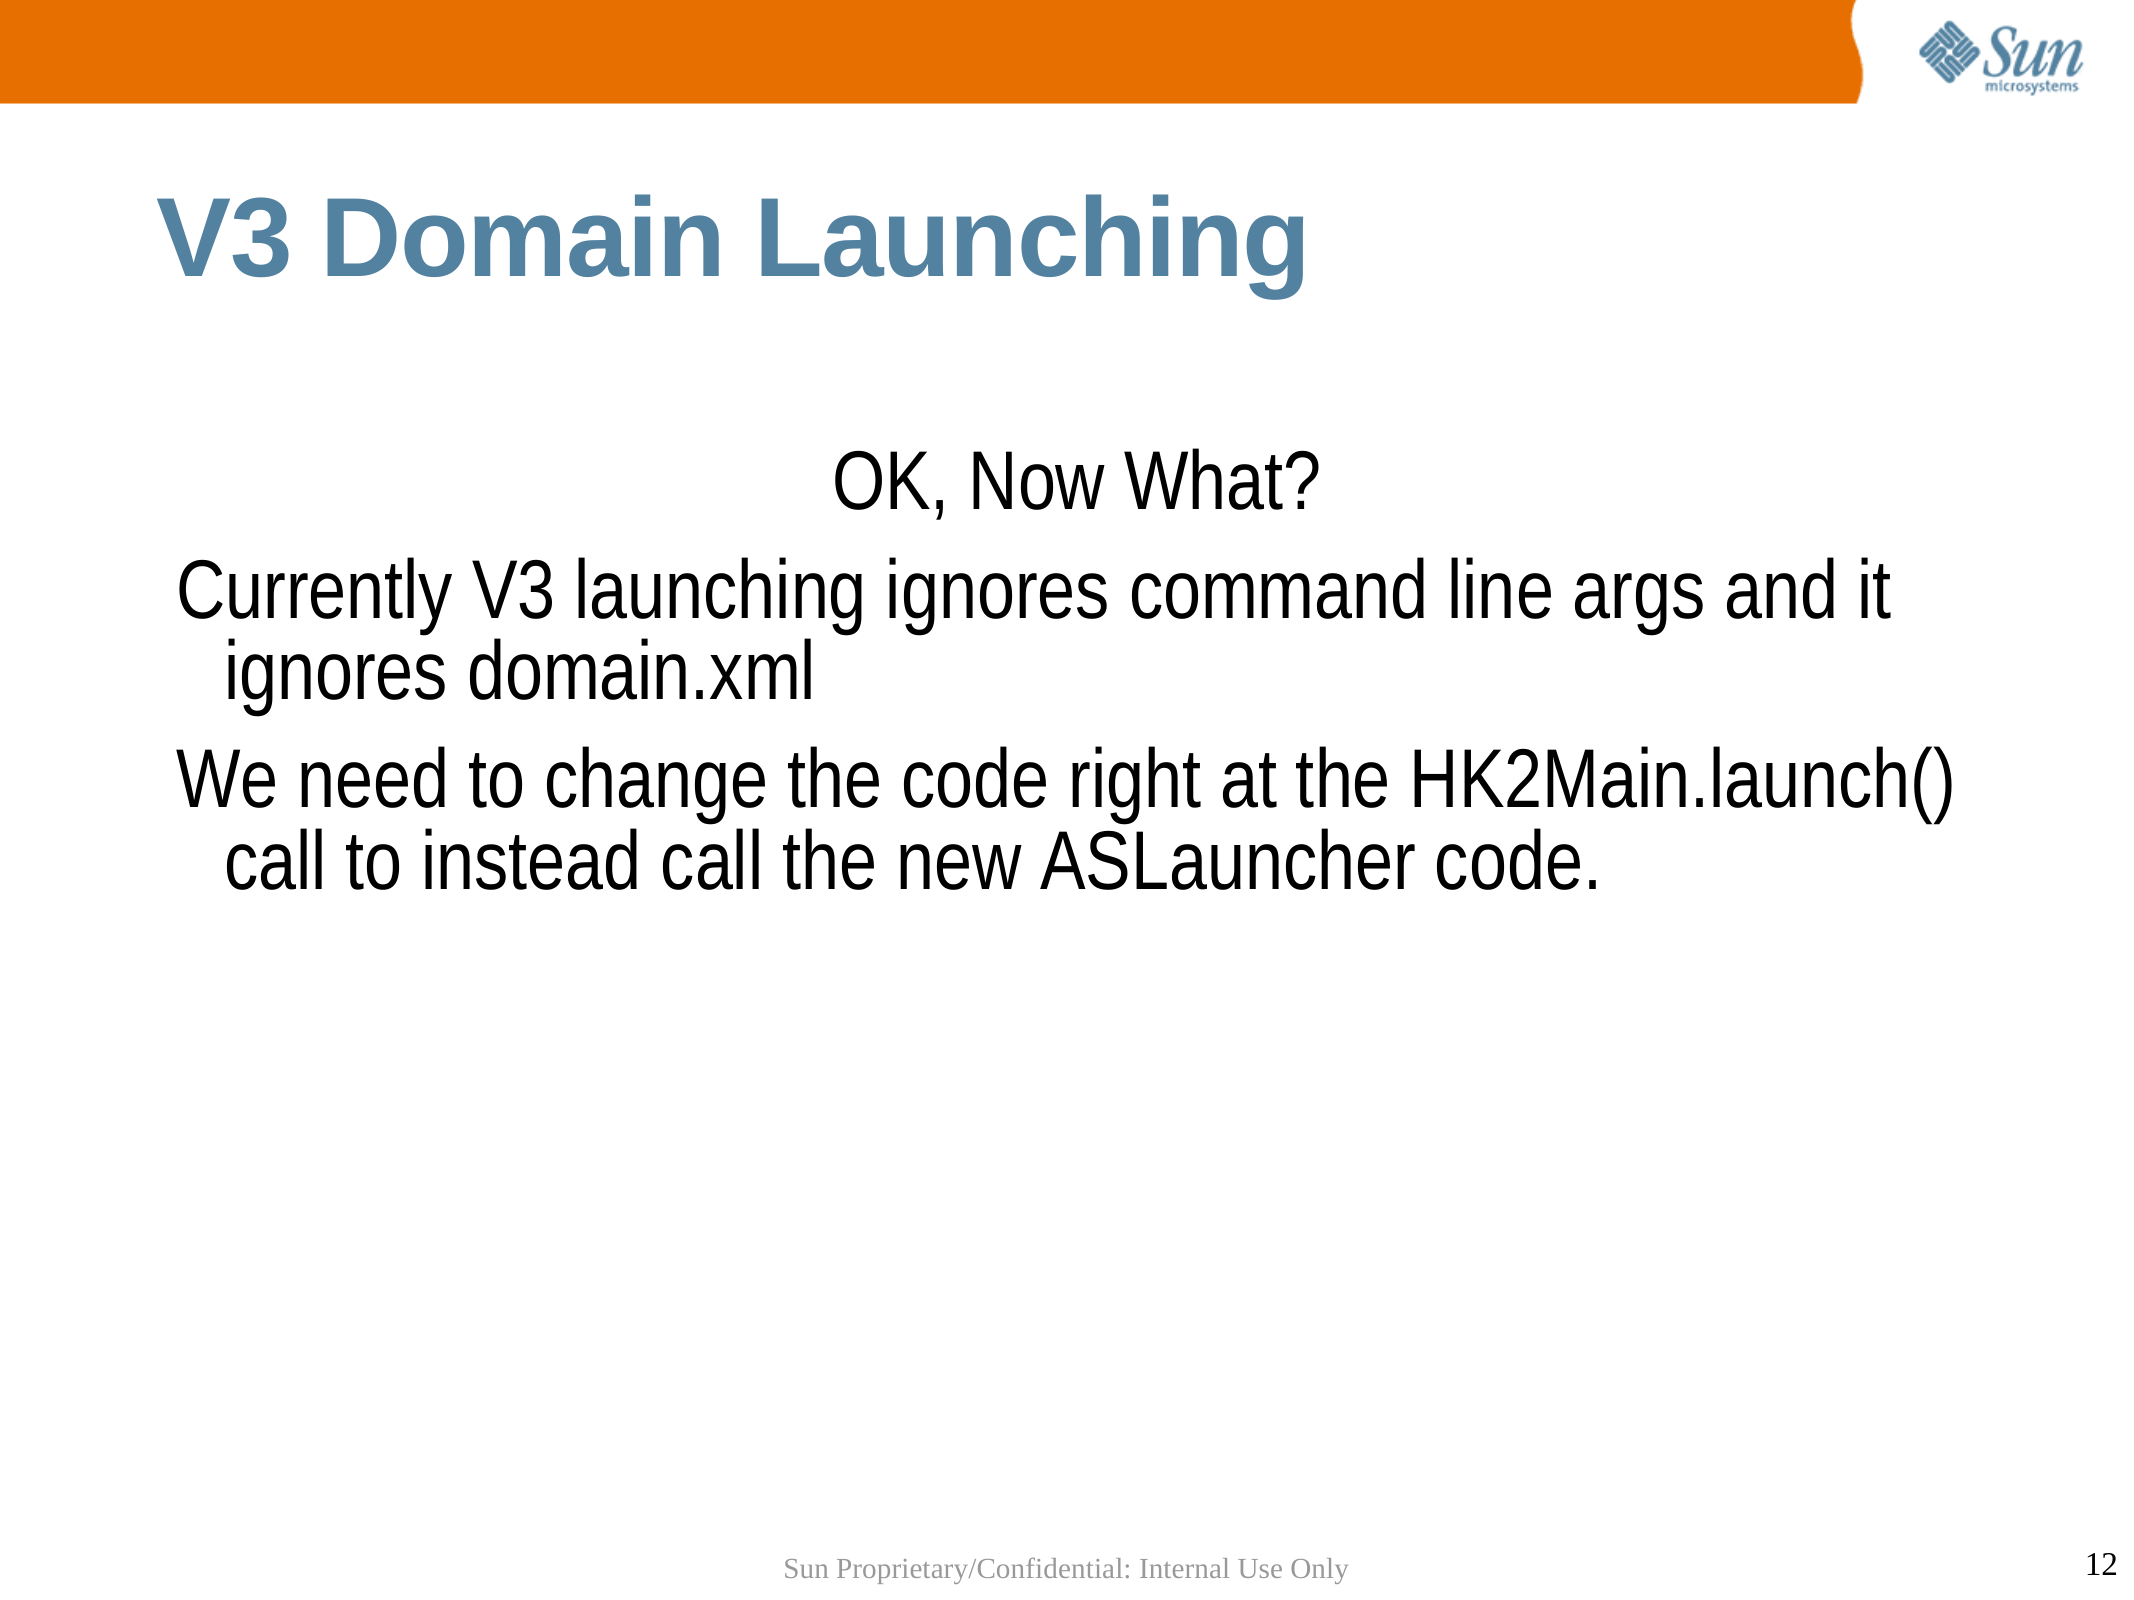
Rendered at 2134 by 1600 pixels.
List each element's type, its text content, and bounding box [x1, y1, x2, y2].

title V3 Domain Launching [156, 185, 1979, 421]
list OK, Now What? Currently V3 launching ignores command line args and it ignores domain.xml We need to change the code right at the HK2Main.launch() call to instead call the new ASLauncher code. [156, 444, 1979, 1139]
picture [0, 0, 2134, 107]
